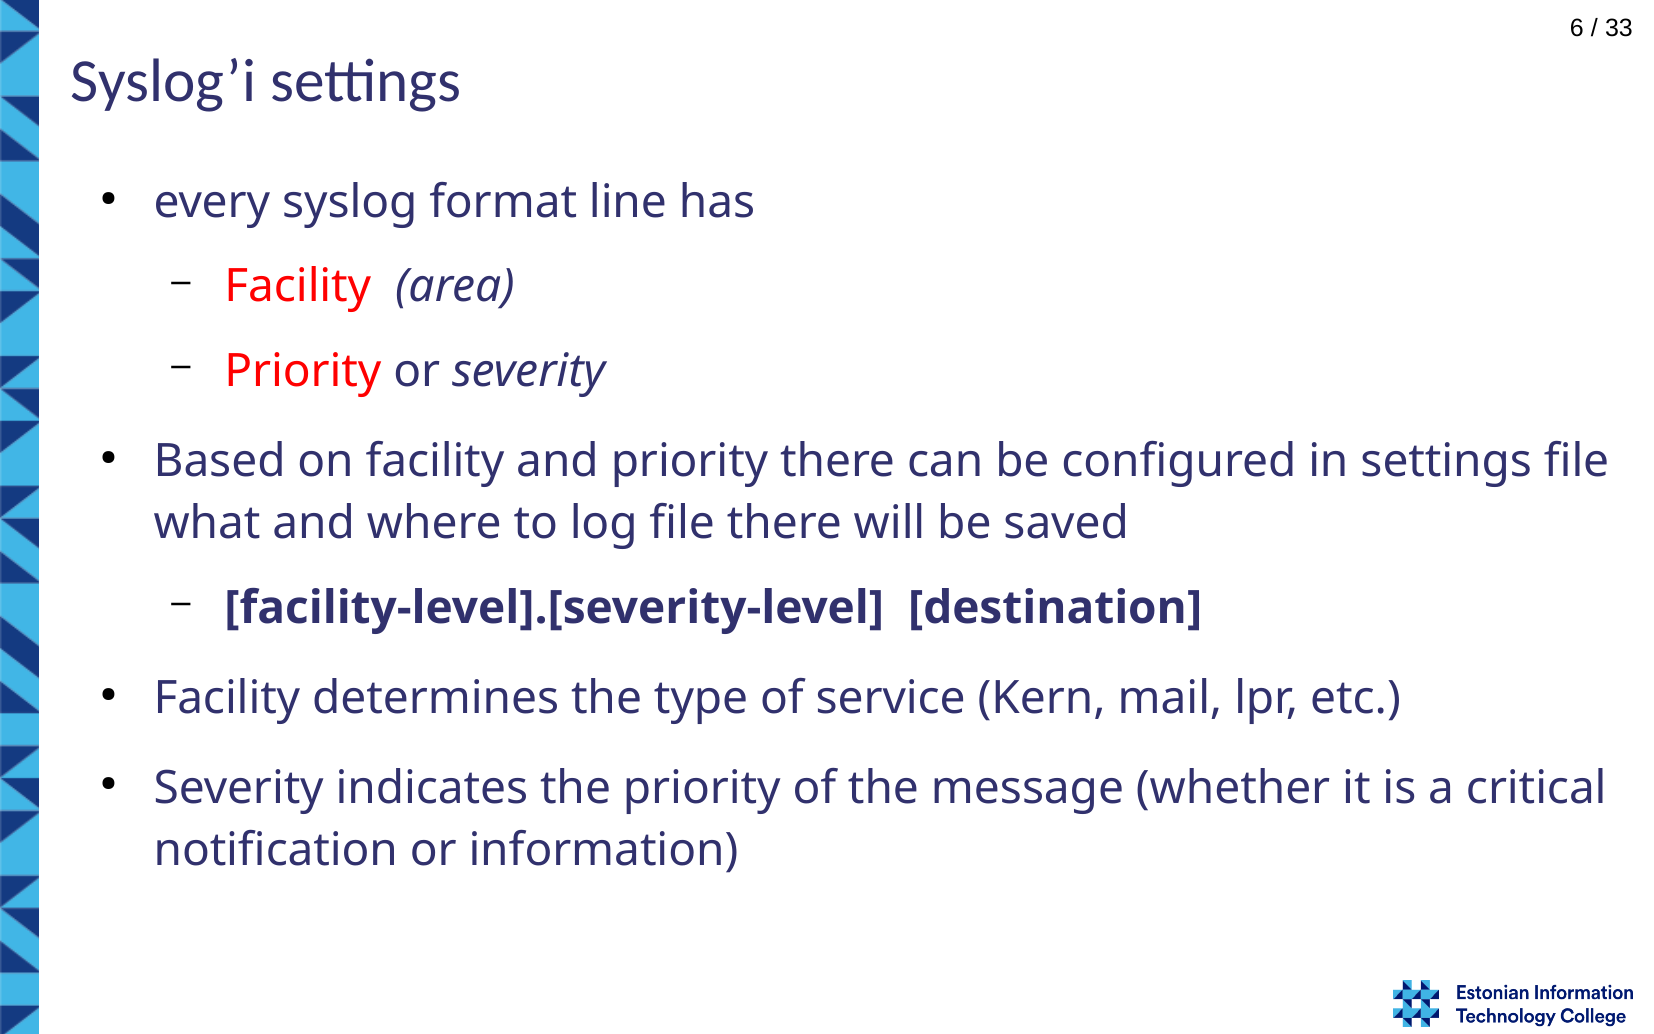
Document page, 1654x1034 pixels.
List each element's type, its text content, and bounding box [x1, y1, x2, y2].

picture [1393, 980, 1633, 1027]
list every syslog format line has Facility (area) Priority or severity Based on facility and priority there can be configured in settings file what and where to log file there will be saved [facility-level].[severity-level] [destination] Facility determines the type of service (Kern, mail, lpr, etc.) Severity indicates the priority of the message (whether it is a critical notification or information) [82, 168, 1625, 886]
title Syslog’i settings [70, 41, 1630, 130]
